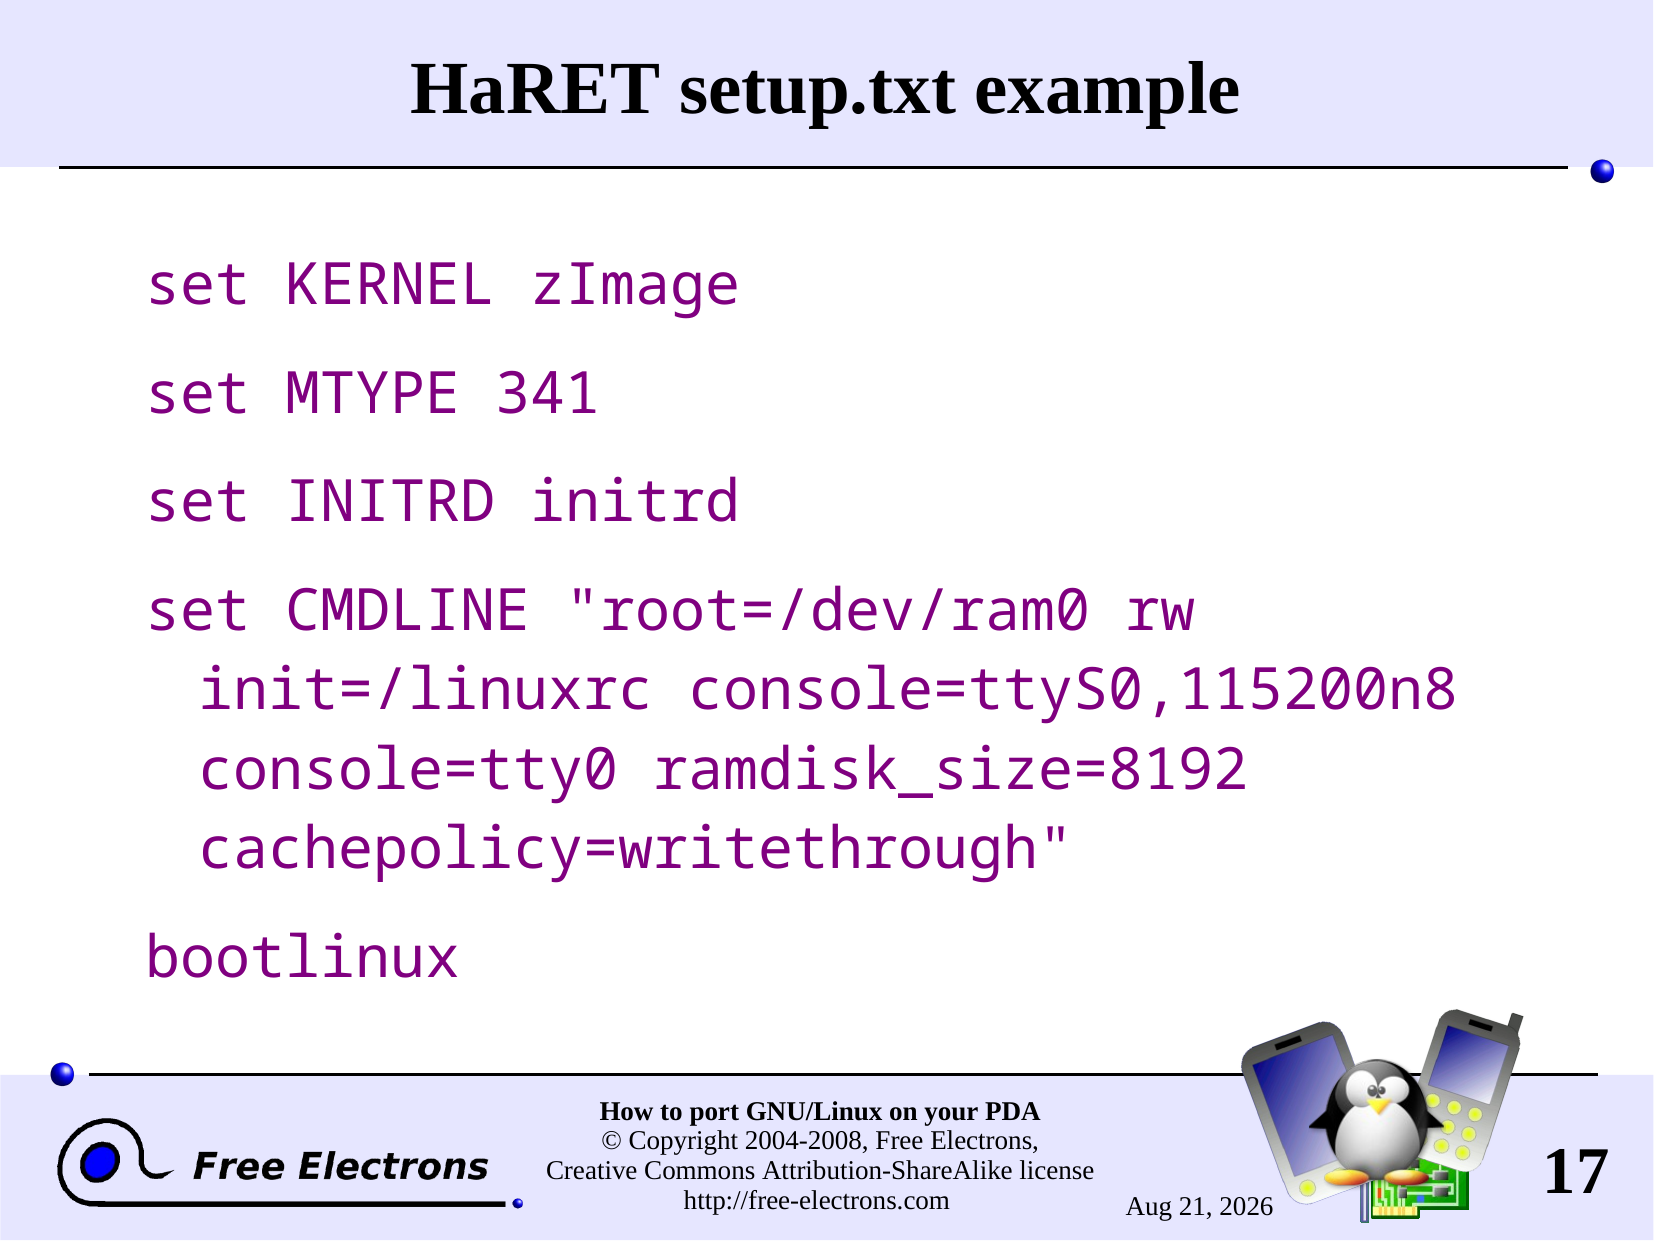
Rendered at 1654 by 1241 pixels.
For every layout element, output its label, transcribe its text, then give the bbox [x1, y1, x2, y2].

title HaRET setup.txt example [120, 25, 1533, 151]
picture [1225, 1008, 1538, 1241]
list set KERNEL zImage set MTYPE 341 set INITRD initrd set CMDLINE "root=/dev/ram0 rw init=/linuxrc console=ttyS0,115200n8 console=tty0 ramdisk_size=8192 cachepolicy=writethrough" bootlinux [127, 242, 1540, 1008]
picture [50, 1107, 527, 1216]
